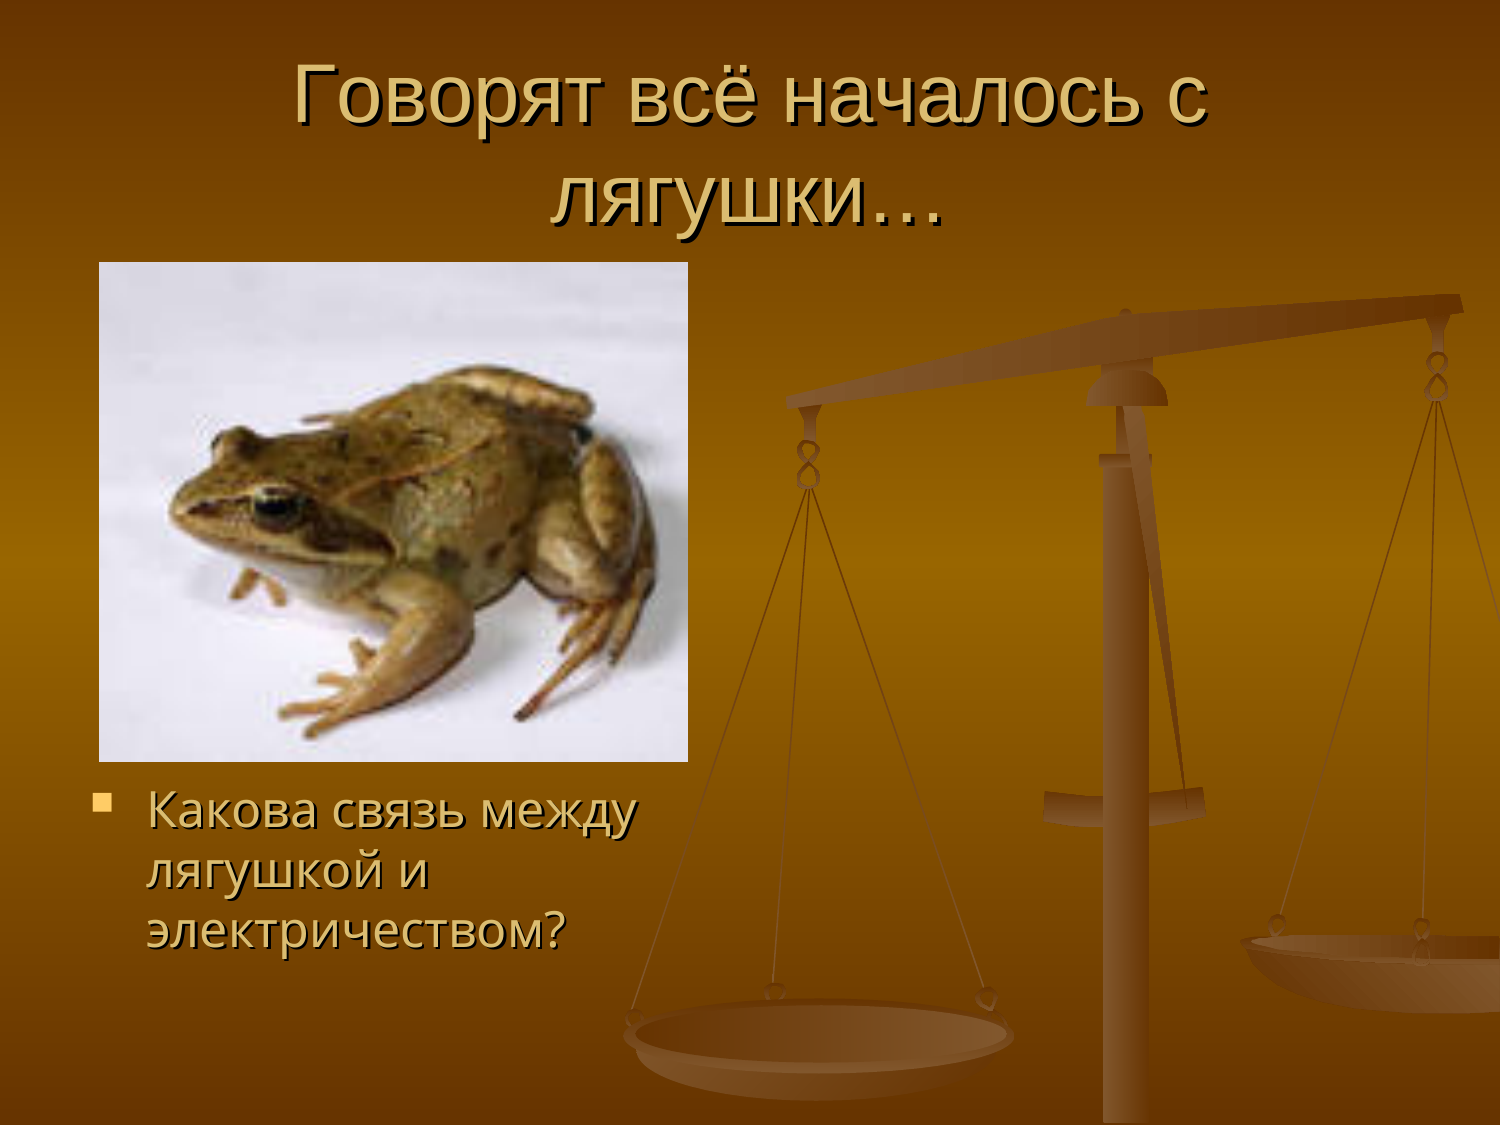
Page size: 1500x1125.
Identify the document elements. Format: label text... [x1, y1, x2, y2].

picture [99, 262, 688, 762]
title Говорят всё началось с лягушки… [75, 45, 1426, 234]
list Какова связь между лягушкой и электричеством? [75, 262, 738, 1006]
